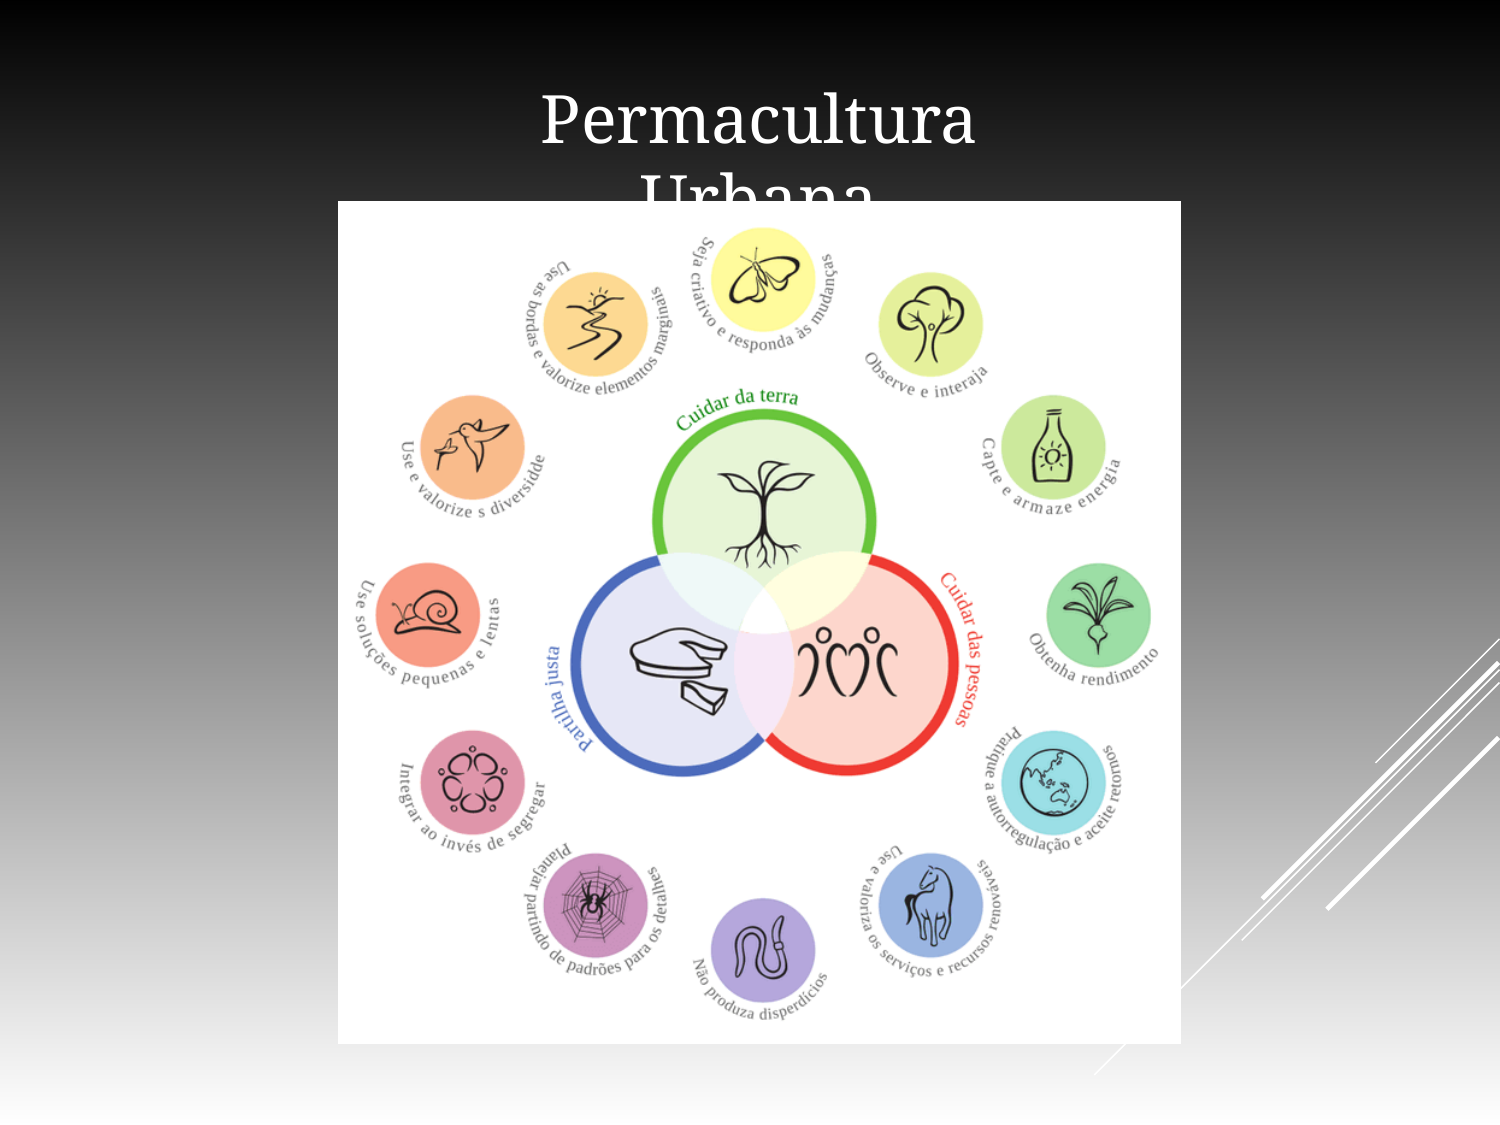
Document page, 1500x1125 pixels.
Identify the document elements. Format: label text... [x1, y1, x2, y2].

picture [338, 201, 1181, 1044]
text_box Permacultura Urbana [421, 69, 1098, 245]
